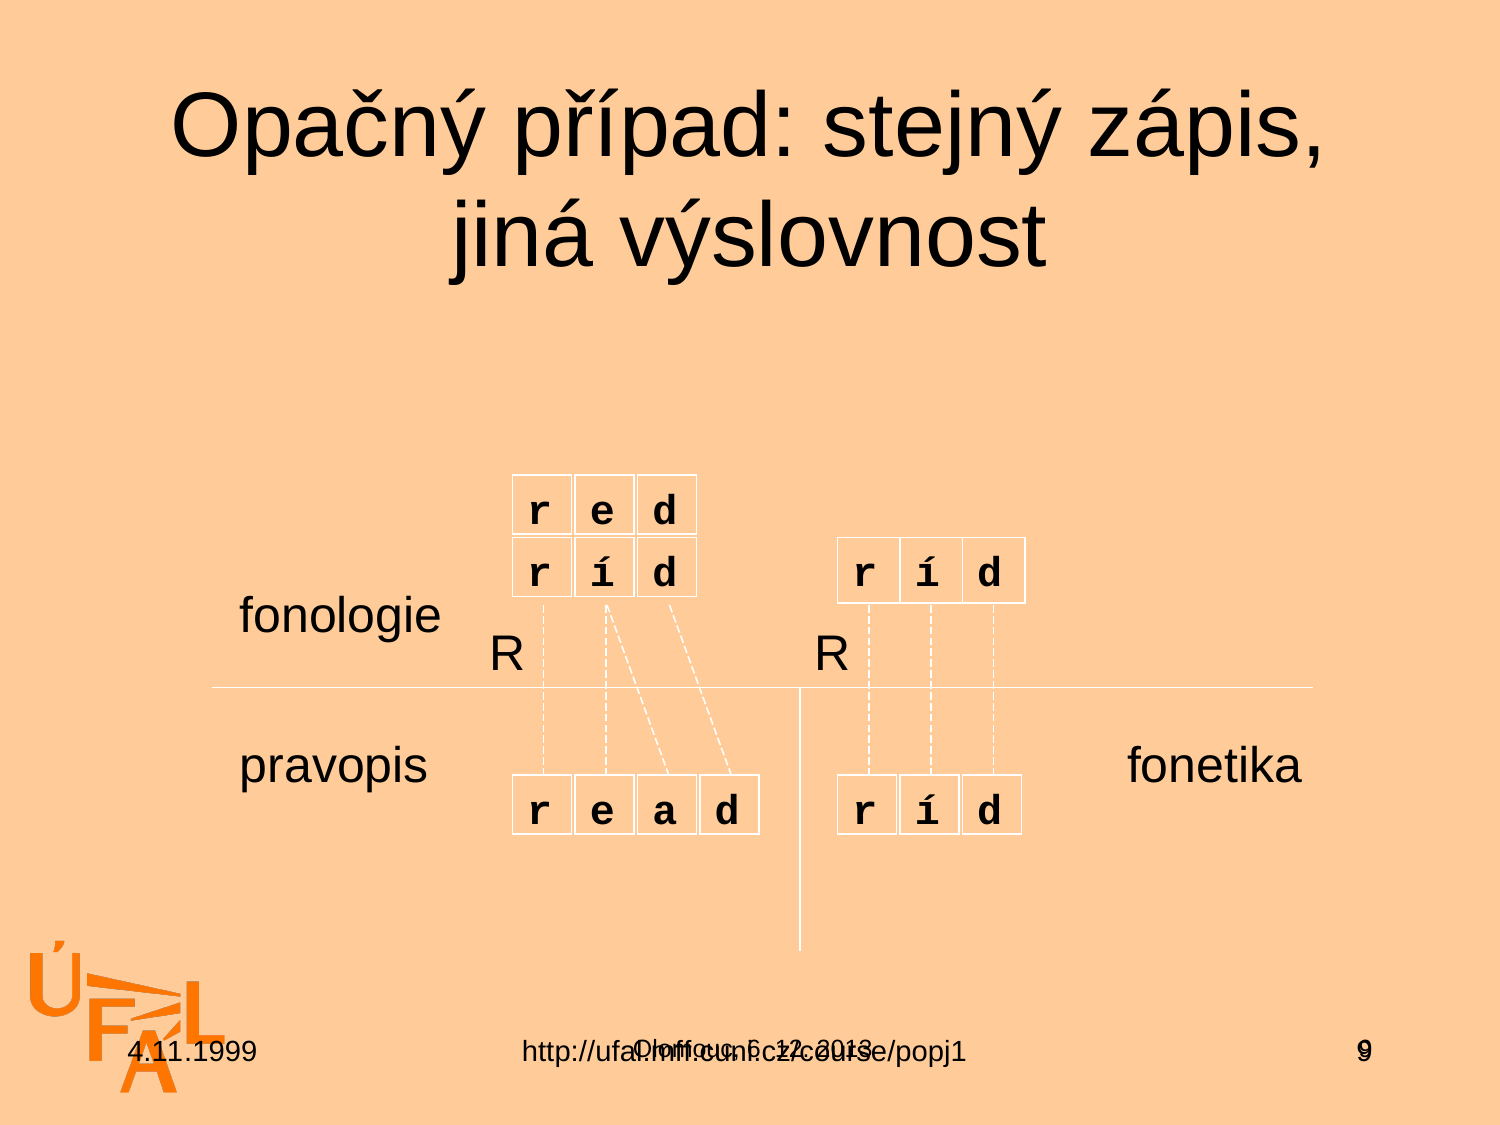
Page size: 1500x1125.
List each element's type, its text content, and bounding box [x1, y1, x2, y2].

text_box a [637, 774, 699, 841]
text_box r [837, 774, 900, 841]
text_box í [900, 537, 962, 604]
text_box R [800, 612, 863, 688]
text_box r [512, 541, 575, 604]
text_box r [512, 474, 575, 541]
text_box d [962, 537, 1026, 604]
text_box í [575, 541, 637, 604]
text_box http://ufal.mff.cuni.cz/course/popj1 [501, 1025, 988, 1101]
picture [29, 940, 225, 1093]
title Opačný případ: stejný zápis, jiná výslovnost [112, 62, 1388, 288]
text_box <číslo> [1074, 1025, 1388, 1101]
text_box fonologie [224, 574, 501, 651]
text_box í [900, 774, 962, 841]
text_box d [699, 774, 763, 841]
text_box 4.11.1999 [112, 1025, 426, 1101]
text_box d [962, 774, 1026, 841]
text_box pravopis [224, 724, 501, 801]
text_box e [575, 774, 637, 841]
text_box R [474, 612, 538, 688]
text_box d [637, 541, 701, 604]
text_box d [637, 474, 701, 541]
text_box r [512, 774, 575, 841]
text_box e [575, 474, 637, 541]
text_box fonetika [1112, 724, 1388, 801]
text_box r [837, 537, 900, 604]
